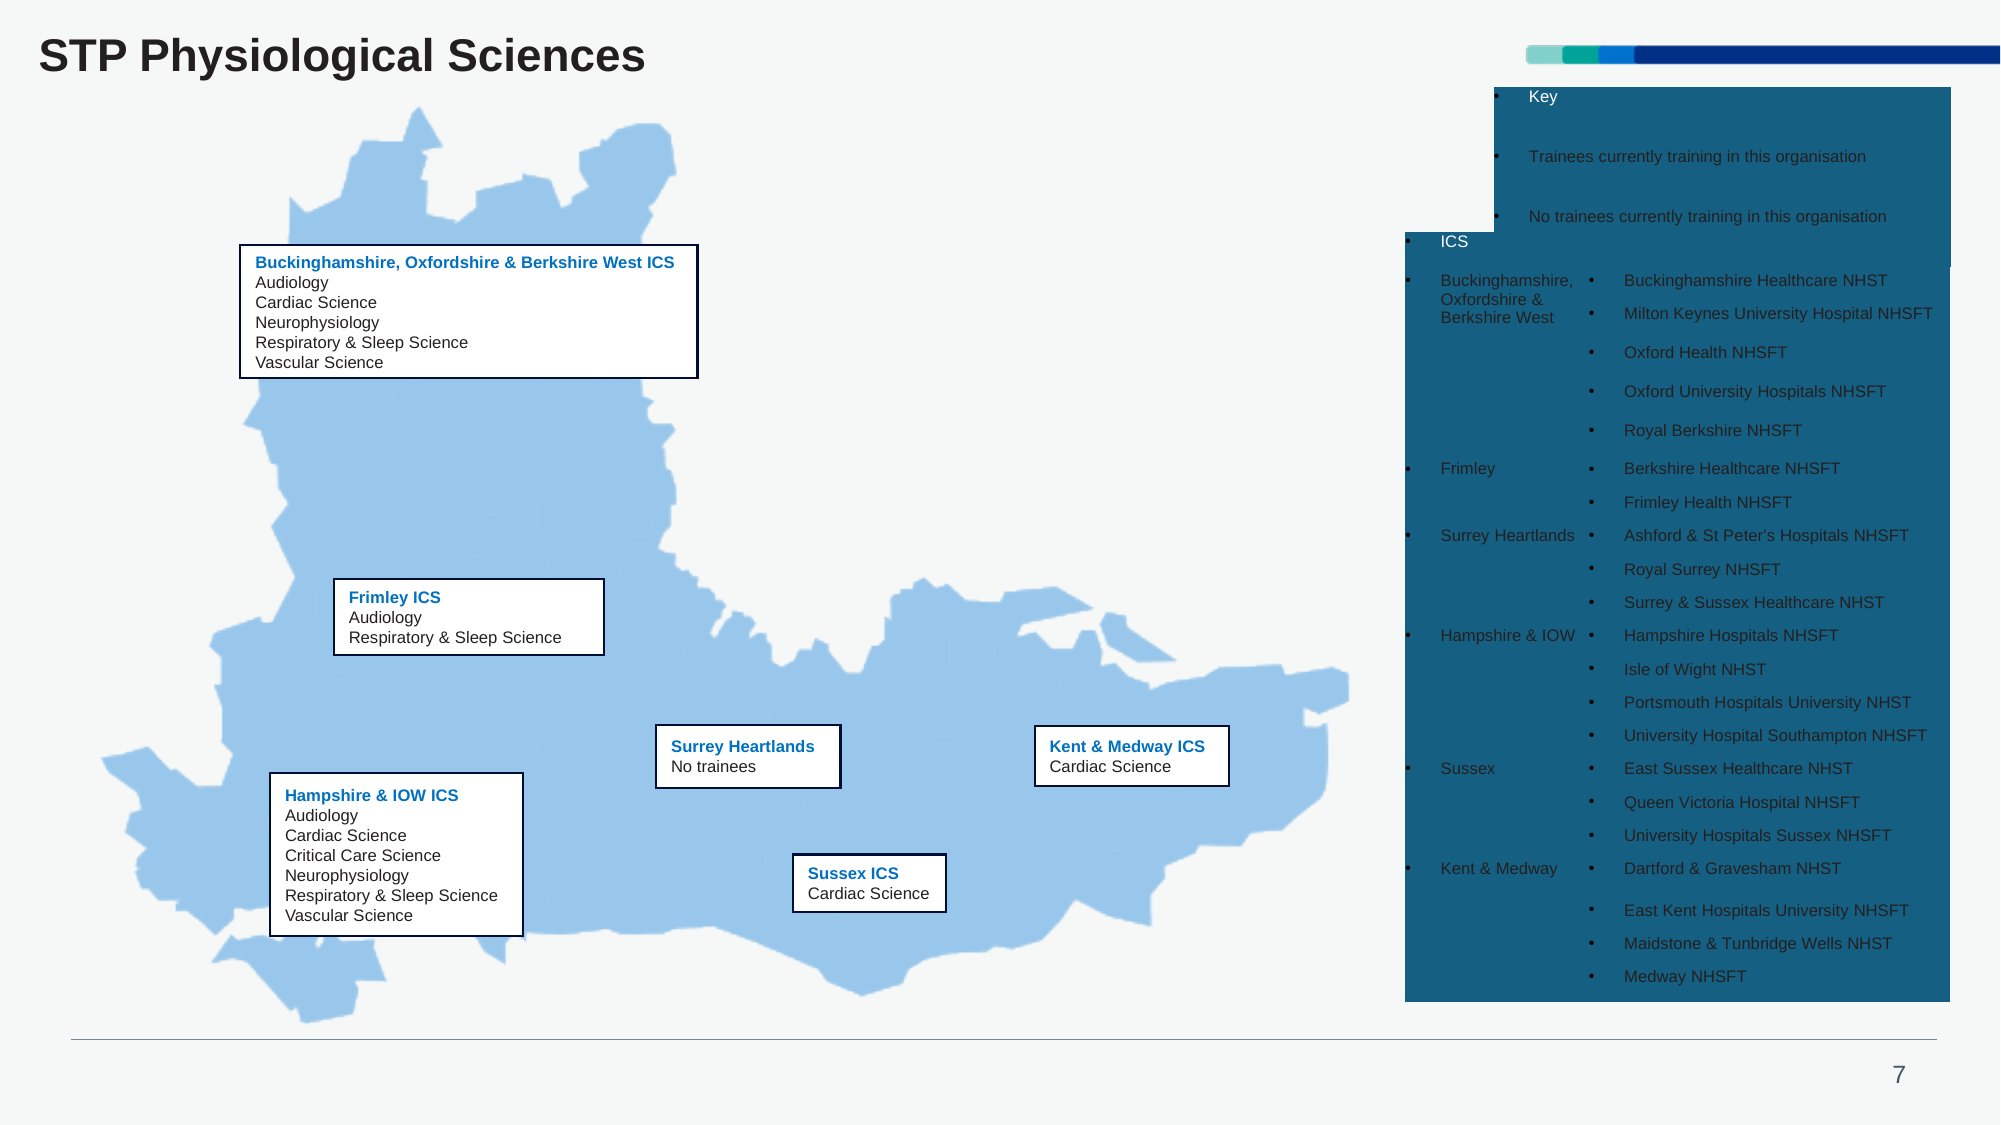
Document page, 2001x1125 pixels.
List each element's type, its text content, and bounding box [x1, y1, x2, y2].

table_cell Frimley Health NHSFT [1589, 493, 1950, 526]
text_box Hampshire & IOW ICS Audiology Cardiac Science Critical Care Science Neurophysiology Respiratory & Sleep Science Vascular Science [270, 773, 523, 936]
text_box STP Physiological Sciences [23, 17, 915, 89]
table_cell Trainees currently training in this organisation [1494, 147, 1893, 207]
table_cell Oxford Health NHSFT [1589, 343, 1950, 382]
text_box Frimley ICS Audiology Respiratory & Sleep Science [334, 579, 604, 655]
table_cell Buckinghamshire Healthcare NHST [1589, 271, 1950, 304]
table_cell [1893, 207, 1951, 267]
table_cell University Hospitals Sussex NHSFT [1589, 826, 1950, 860]
table_cell Royal Surrey NHSFT [1589, 560, 1950, 593]
table_cell Isle of Wight NHST [1589, 660, 1950, 693]
table_cell Queen Victoria Hospital NHSFT [1589, 793, 1950, 826]
table_cell Medway NHSFT [1589, 967, 1950, 1002]
text_box Buckinghamshire, Oxfordshire & Berkshire West ICS Audiology Cardiac Science Neurophysiology Respiratory & Sleep Science Vascular Science [240, 245, 698, 378]
table_cell Kent & Medway [1405, 860, 1589, 1002]
table_cell Surrey & Sussex Healthcare NHST [1589, 593, 1950, 626]
table_cell Ashford & St Peter’s Hospitals NHSFT [1589, 526, 1950, 560]
table_cell Berkshire Healthcare NHSFT [1589, 460, 1950, 493]
text_box Surrey Heartlands No trainees [656, 725, 841, 788]
table_cell Sussex [1405, 760, 1589, 860]
table_cell East Kent Hospitals University NHSFT [1589, 901, 1950, 934]
table_cell Portsmouth Hospitals University NHST [1589, 693, 1950, 726]
table_cell Milton Keynes University Hospital NHSFT [1589, 304, 1950, 343]
table_cell [1893, 147, 1951, 207]
table_cell East Sussex Healthcare NHST [1589, 760, 1950, 793]
text_box Sussex ICS Cardiac Science [793, 855, 946, 912]
table_cell Hampshire & IOW [1405, 626, 1589, 760]
table_cell Hampshire Hospitals NHSFT [1589, 626, 1950, 660]
table_cell Oxford University Hospitals NHSFT [1589, 382, 1950, 421]
table_cell Maidstone & Tunbridge Wells NHST [1589, 934, 1950, 967]
picture [75, 90, 1371, 1047]
table_cell University Hospital Southampton NHSFT [1589, 726, 1950, 760]
table_header [1893, 87, 1951, 147]
table_cell Royal Berkshire NHSFT [1589, 421, 1950, 460]
text_box Kent & Medway ICS Cardiac Science [1035, 726, 1229, 786]
table_cell No trainees currently training in this organisation [1494, 207, 1893, 267]
table_header Organisation [1589, 267, 1950, 271]
table_cell Dartford & Gravesham NHST [1589, 860, 1950, 901]
table_cell Buckinghamshire, Oxfordshire & Berkshire West [1405, 271, 1589, 460]
table_header Key [1494, 87, 1893, 147]
table_cell Frimley [1405, 460, 1589, 526]
table_header ICS [1405, 232, 1589, 271]
table_cell Surrey Heartlands [1405, 526, 1589, 626]
